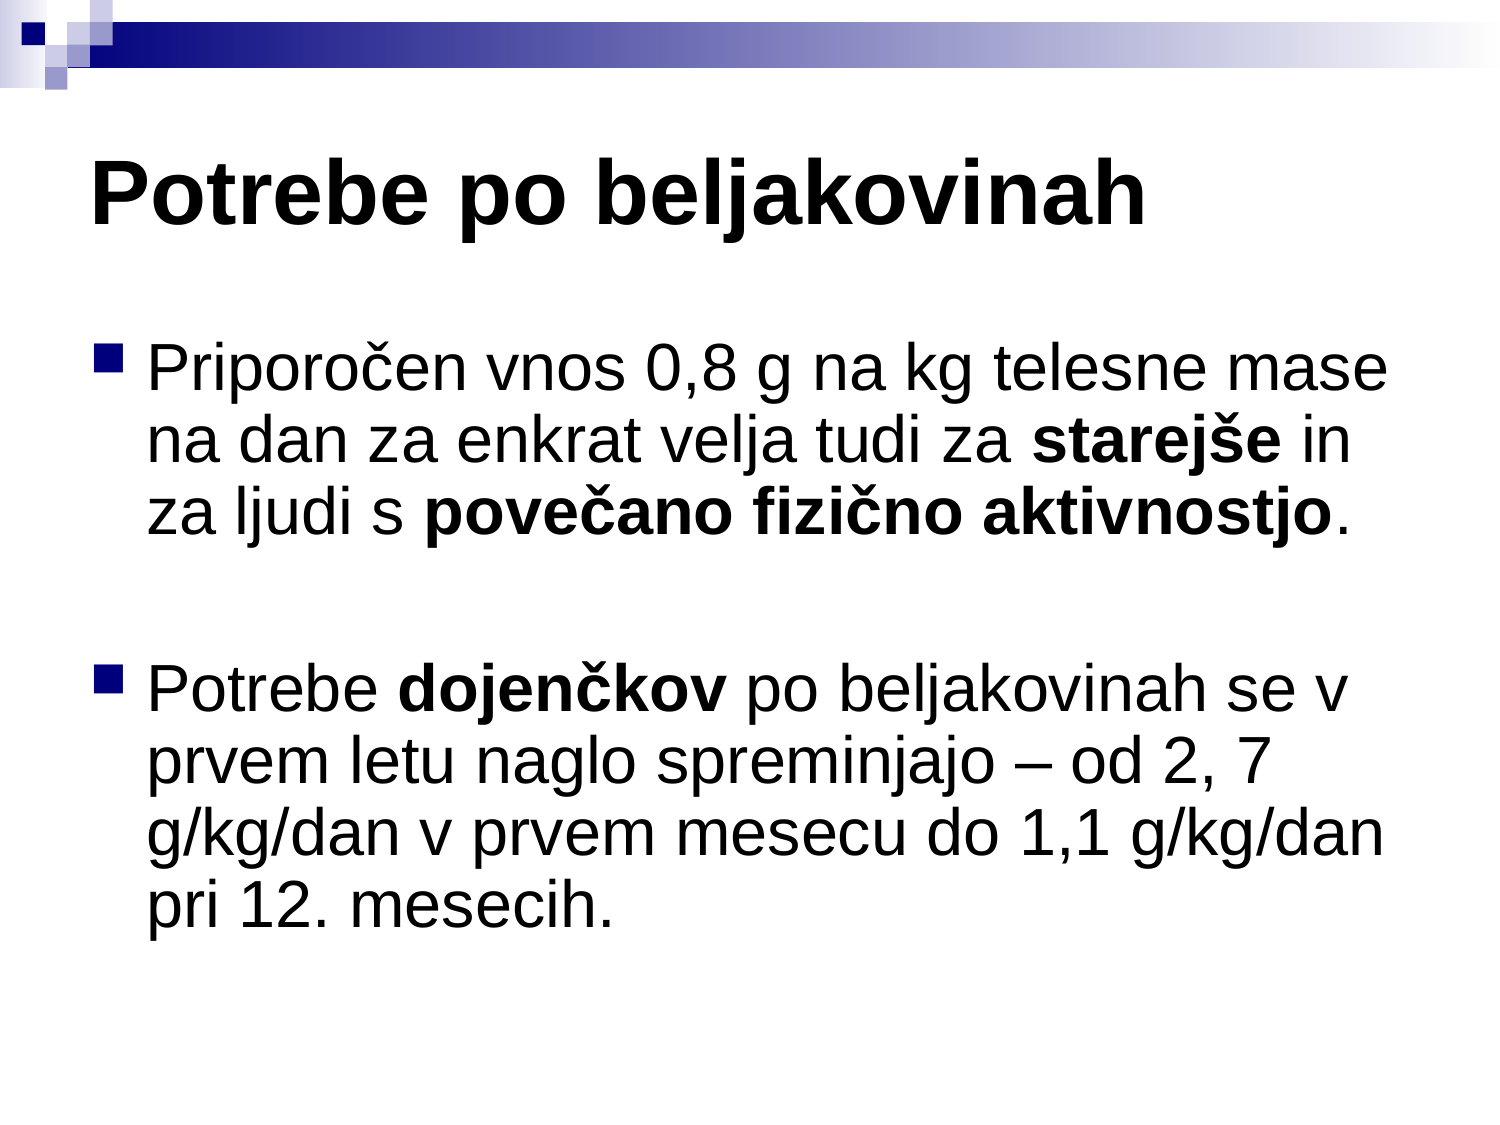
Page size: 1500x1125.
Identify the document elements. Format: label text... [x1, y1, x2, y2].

list Priporočen vnos 0,8 g na kg telesne mase na dan za enkrat velja tudi za starejše in za ljudi s povečano fizično aktivnostjo. Potrebe dojenčkov po beljakovinah se v prvem letu naglo spreminjajo – od 2, 7 g/kg/dan v prvem mesecu do 1,1 g/kg/dan pri 12. mesecih. [75, 324, 1426, 963]
title Potrebe po beljakovinah [75, 75, 1426, 301]
